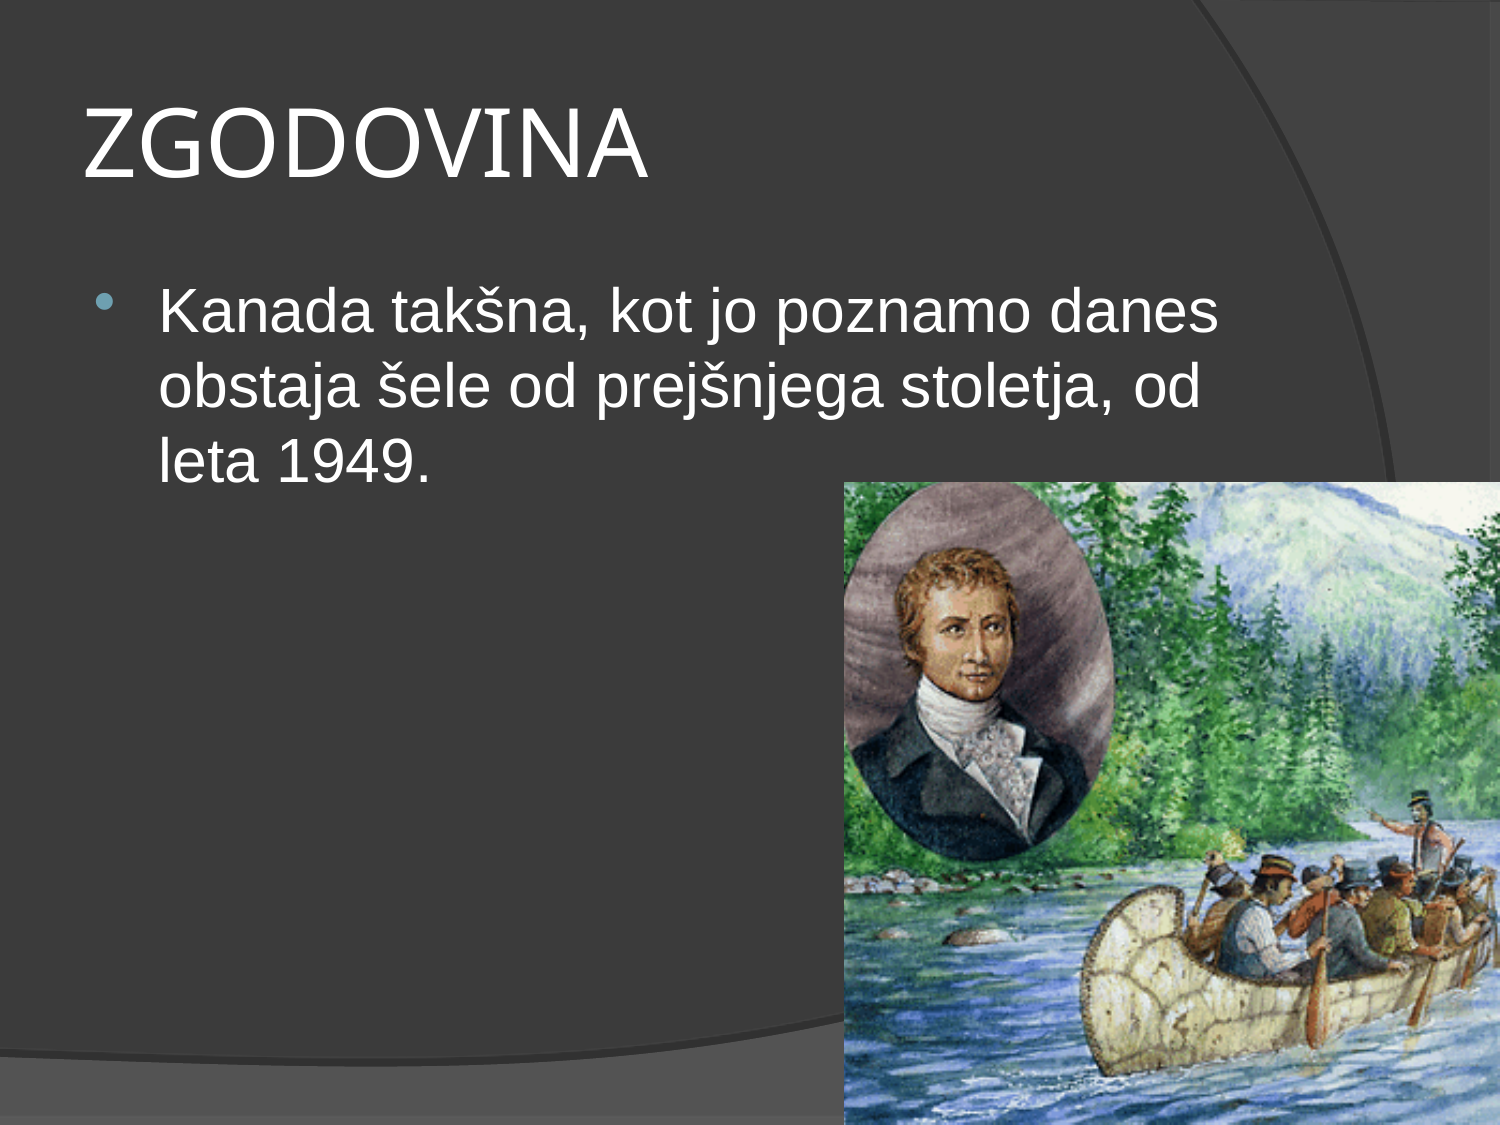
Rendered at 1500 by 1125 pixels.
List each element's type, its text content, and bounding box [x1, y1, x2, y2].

title ZGODOVINA [75, 45, 1300, 233]
list Kanada takšna, kot jo poznamo danes obstaja šele od prejšnjega stoletja, od leta 1949. [75, 262, 1300, 1005]
picture [844, 482, 1500, 1125]
